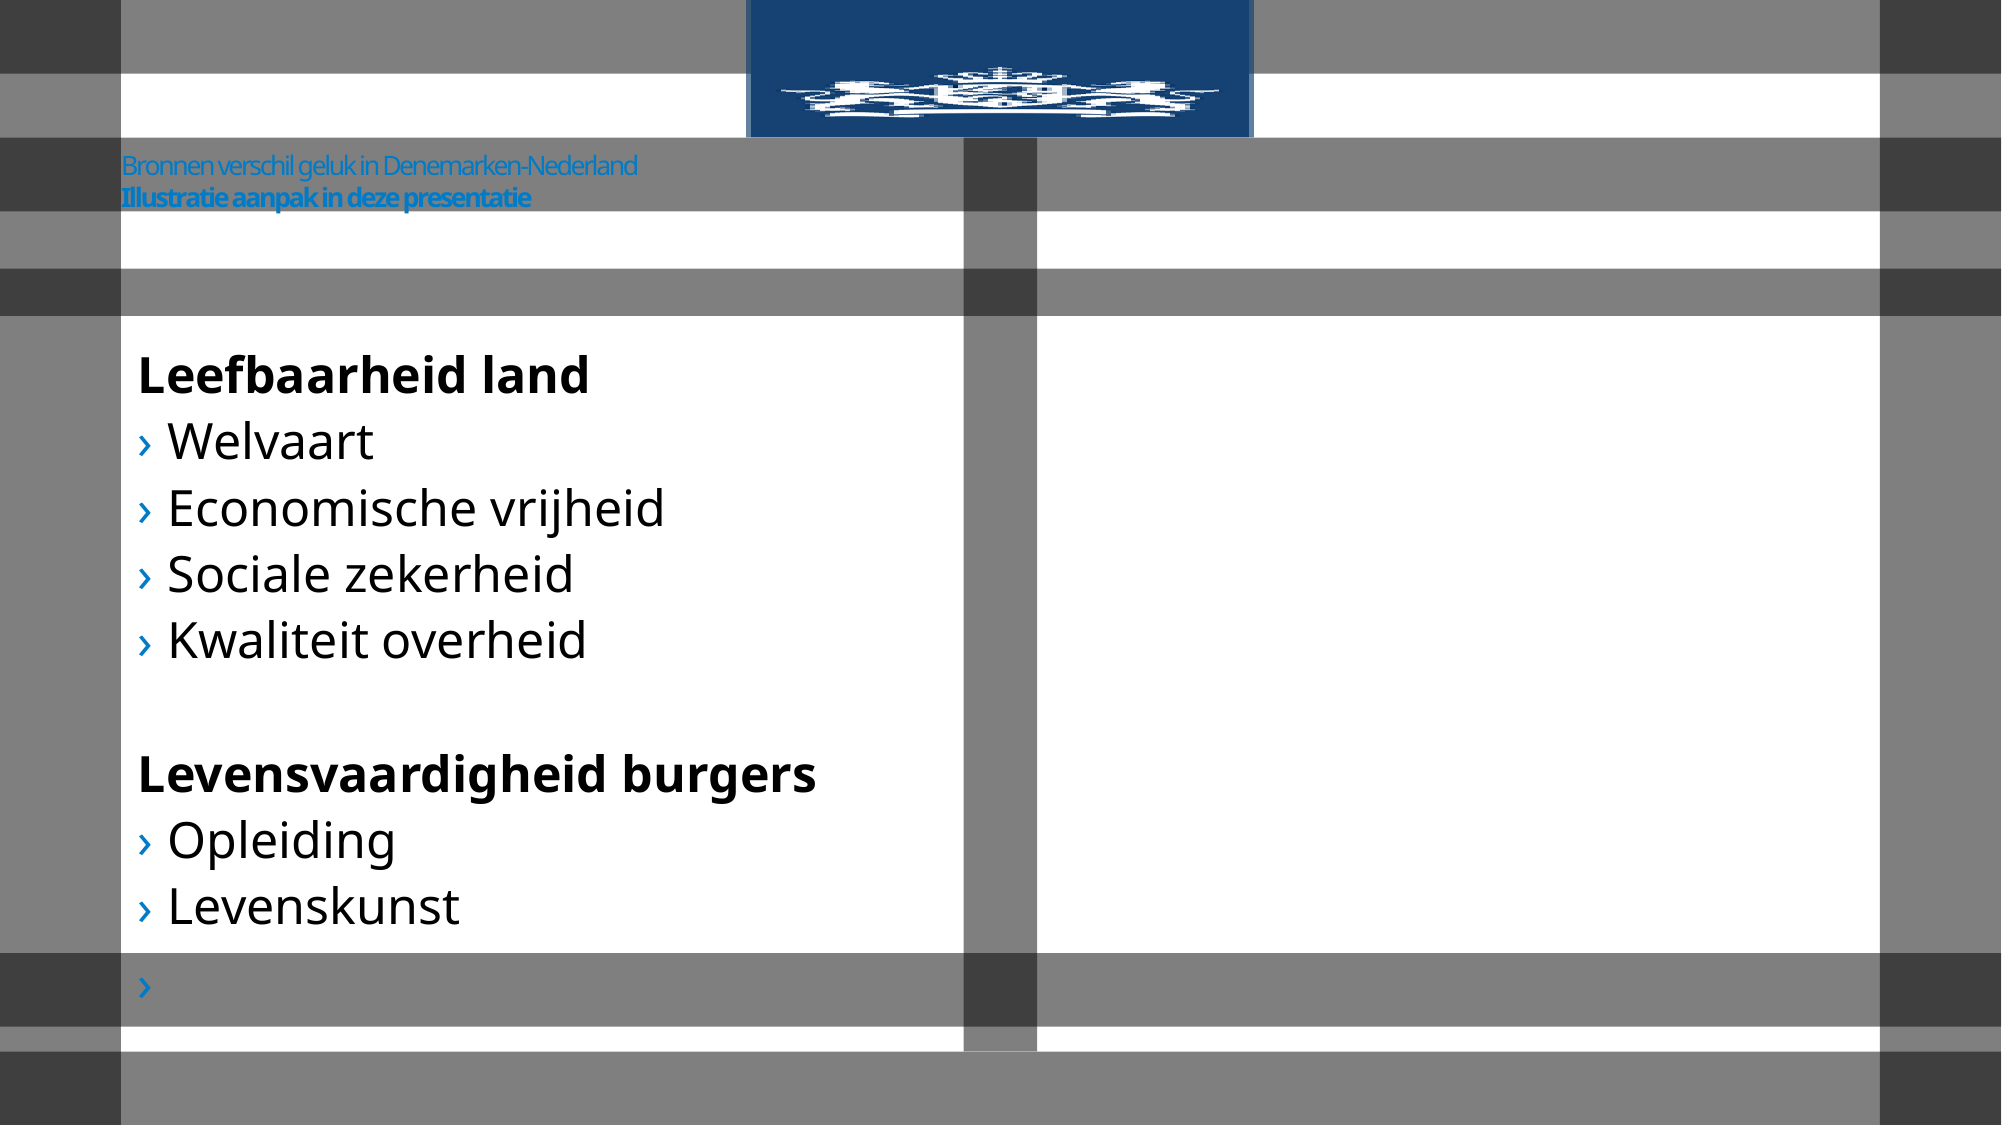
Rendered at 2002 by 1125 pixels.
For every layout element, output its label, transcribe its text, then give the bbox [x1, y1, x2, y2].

title Bronnen verschil geluk in Denemarken-Nederland Illustratie aanpak in deze presentatie [121, 149, 1880, 215]
list Leefbaarheid land Welvaart Economische vrijheid Sociale zekerheid Kwaliteit overheid Levensvaardigheid burgers Opleiding Levenskunst [138, 349, 1864, 1061]
